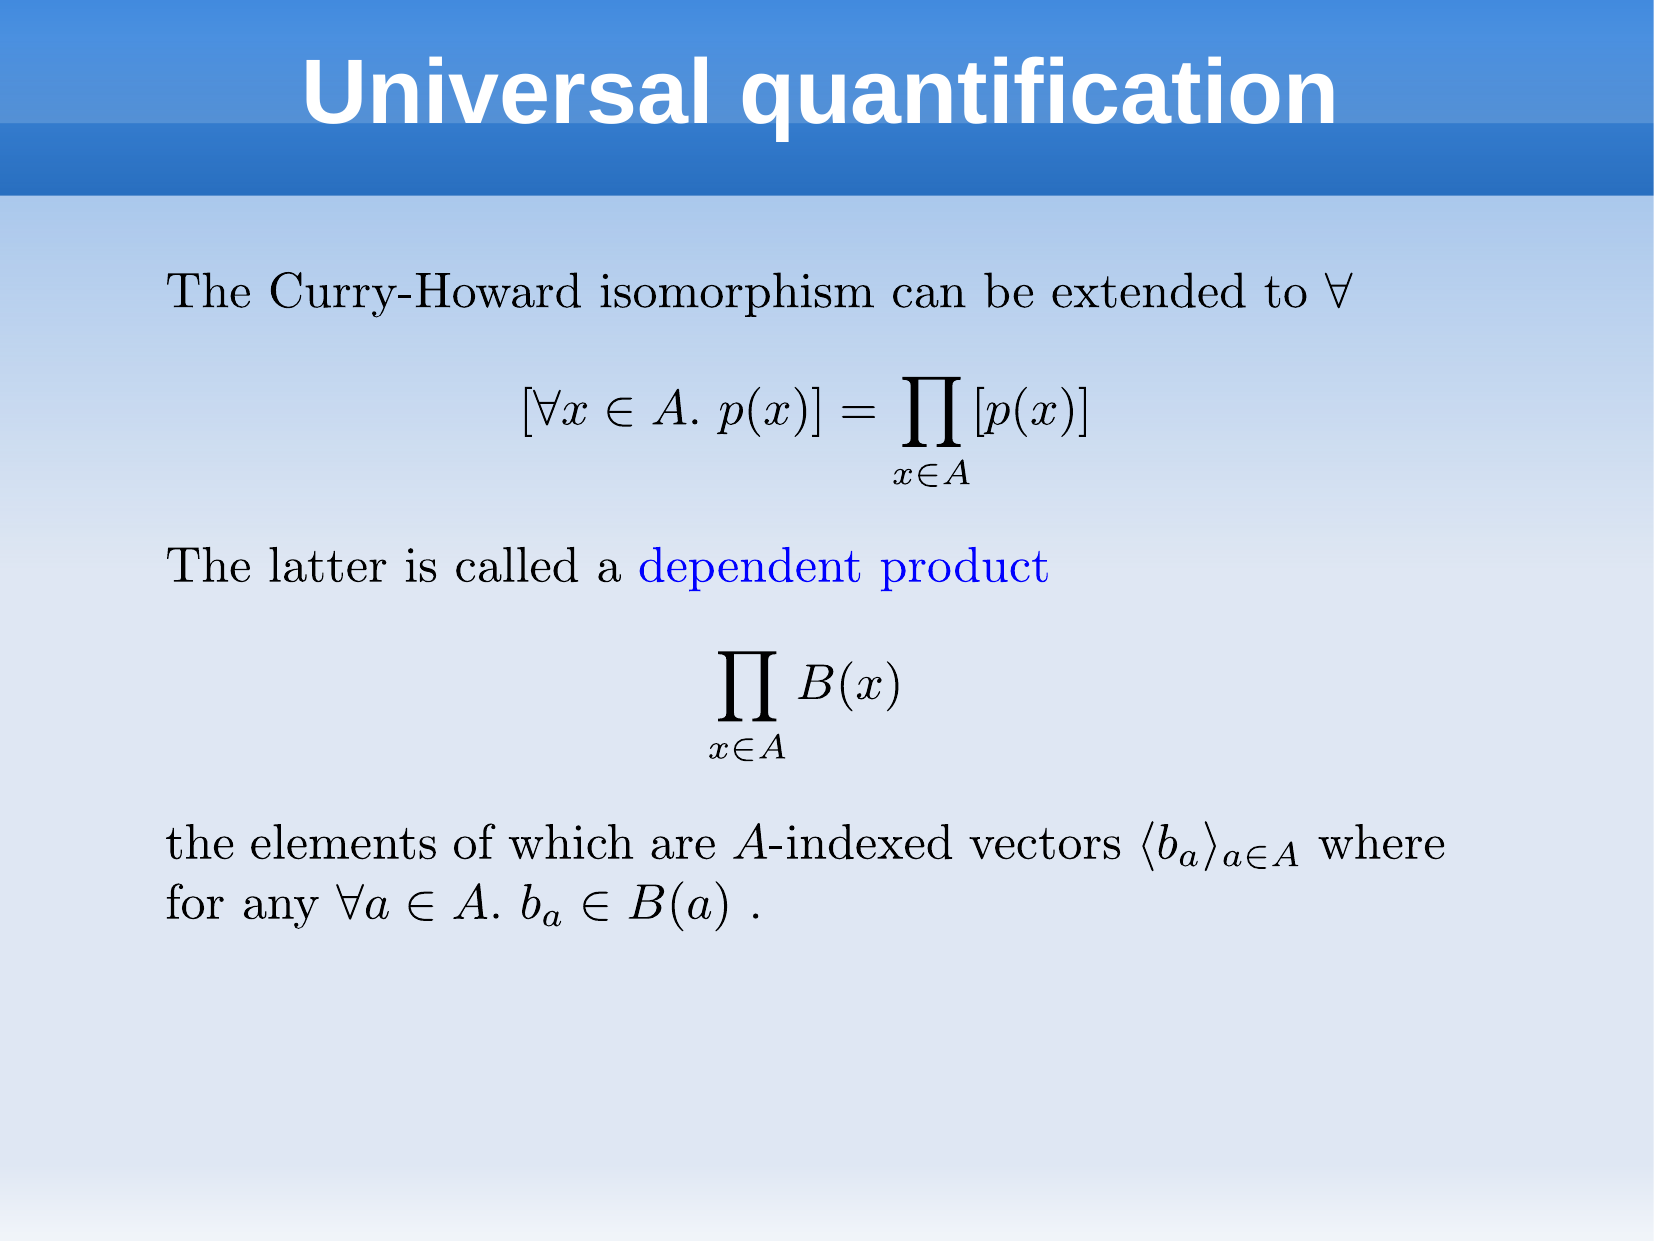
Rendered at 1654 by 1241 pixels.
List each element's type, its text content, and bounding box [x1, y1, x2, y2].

title Universal quantification [76, 0, 1565, 188]
picture [0, 0, 1654, 1241]
